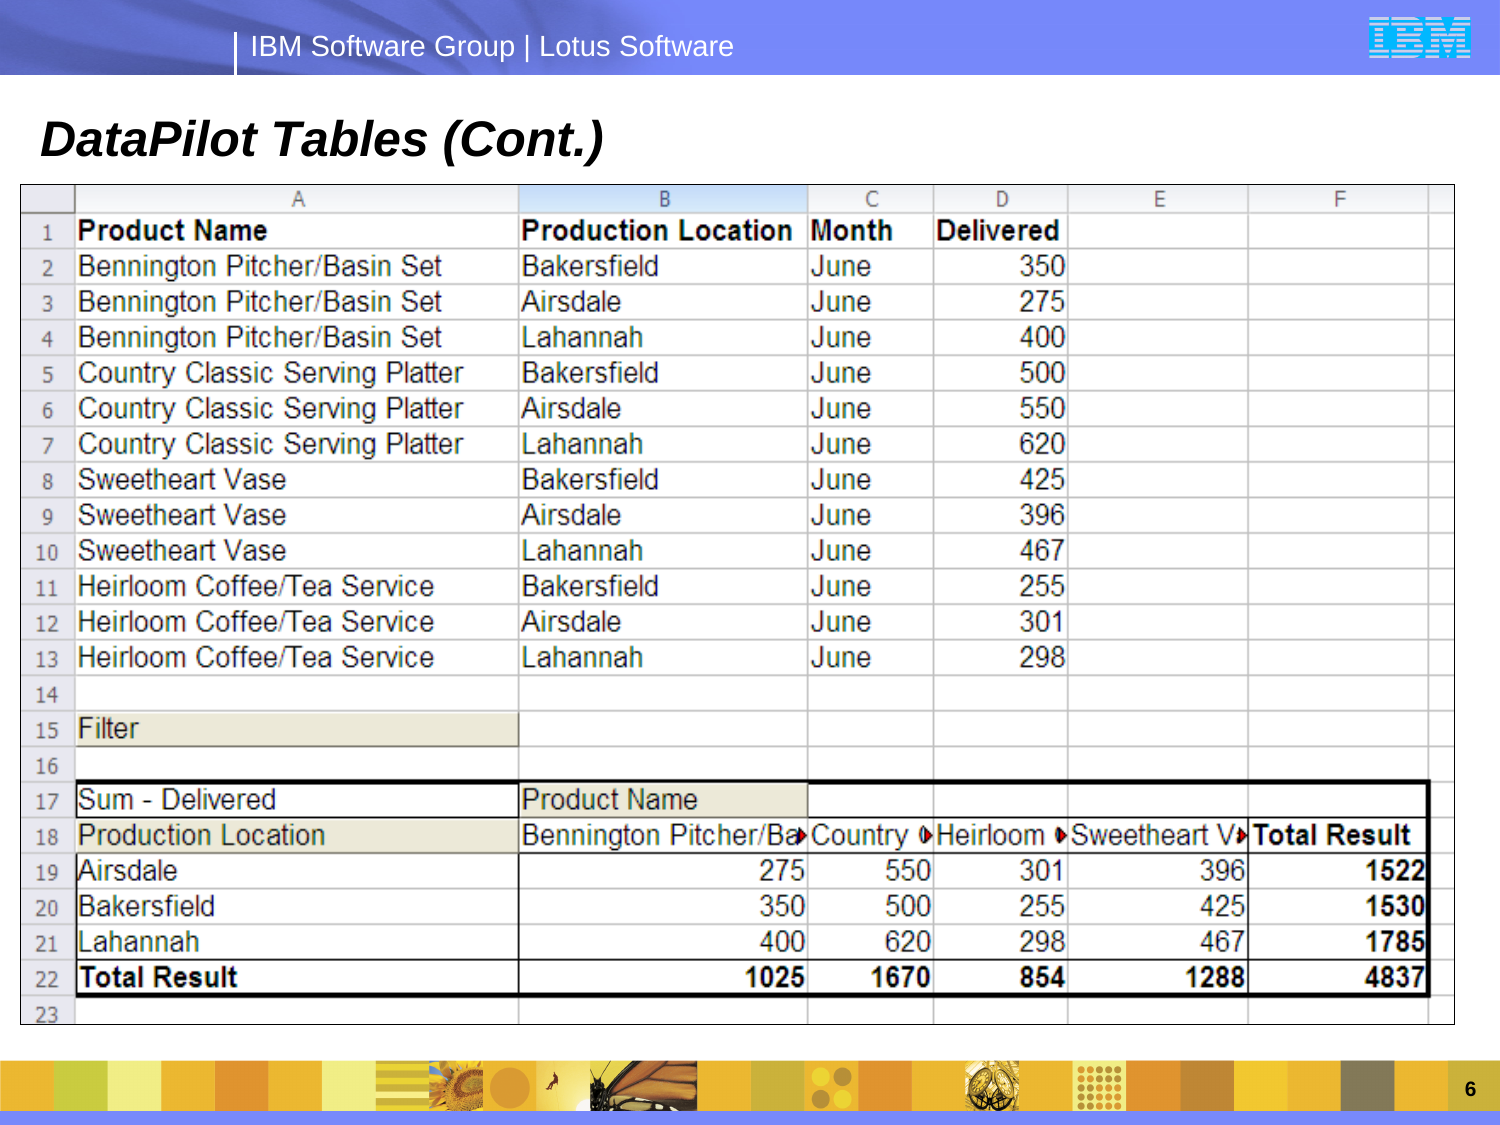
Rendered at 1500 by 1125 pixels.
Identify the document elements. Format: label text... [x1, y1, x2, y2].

picture [0, 0, 1500, 75]
title DataPilot Tables (Cont.) [25, 106, 1378, 189]
picture [0, 1060, 1500, 1111]
picture [20, 184, 1455, 1025]
